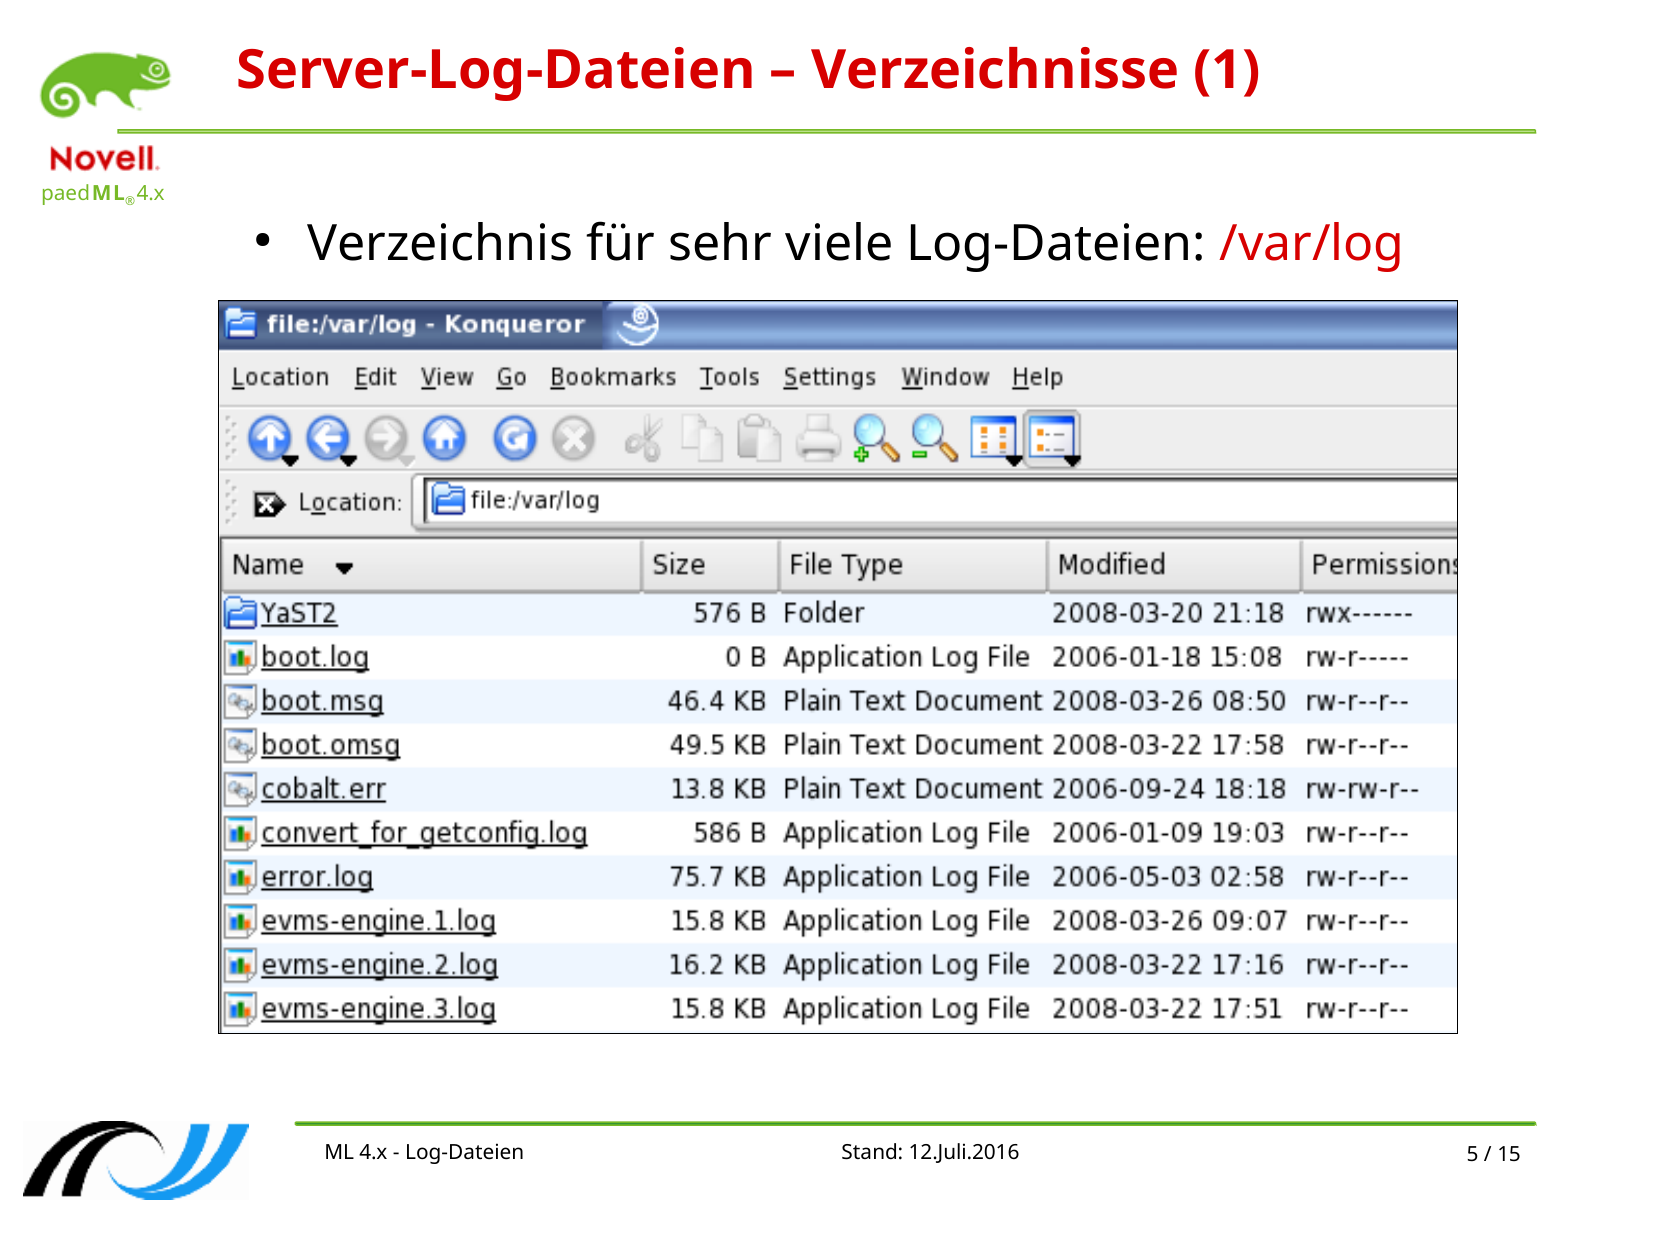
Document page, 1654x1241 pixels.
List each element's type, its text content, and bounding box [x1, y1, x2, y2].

list Verzeichnis für sehr viele Log-Dateien: /var/log [236, 206, 1565, 388]
picture [26, 35, 184, 193]
picture [218, 300, 1458, 1034]
title Server-Log-Dateien – Verzeichnisse (1) [236, 17, 1536, 119]
picture [23, 1121, 249, 1200]
